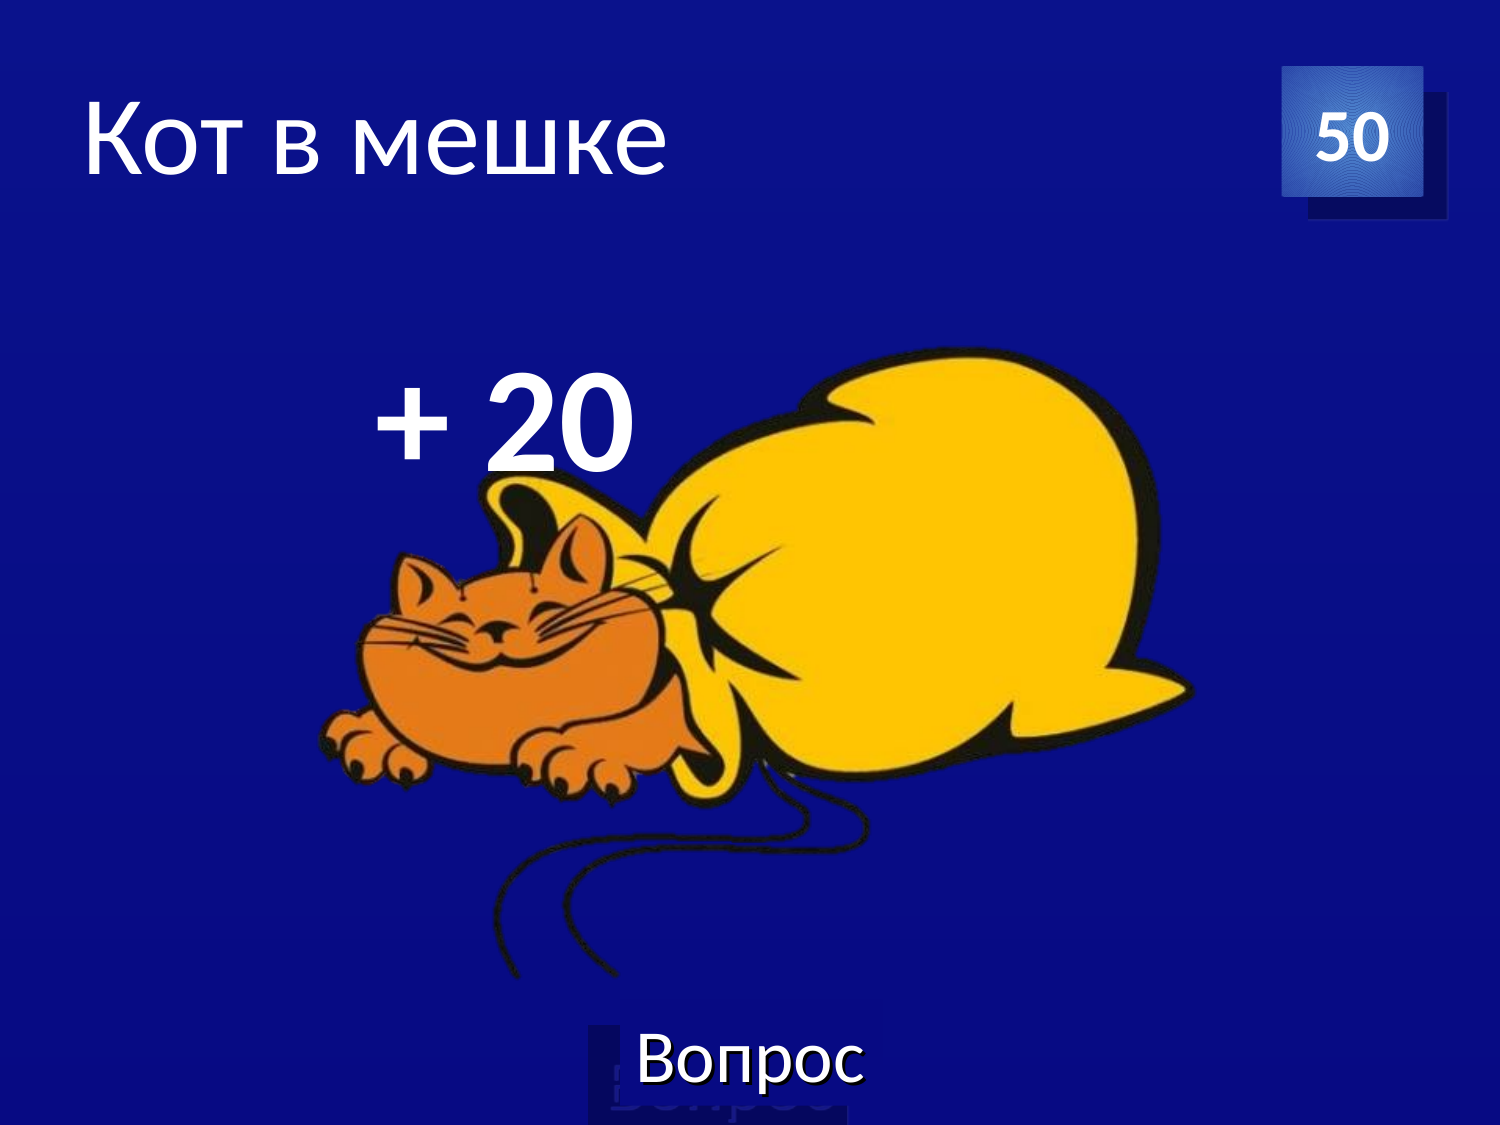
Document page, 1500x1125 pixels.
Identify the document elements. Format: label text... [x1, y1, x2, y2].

text_box 50 [1282, 66, 1423, 196]
text_box + 20 [360, 314, 654, 512]
